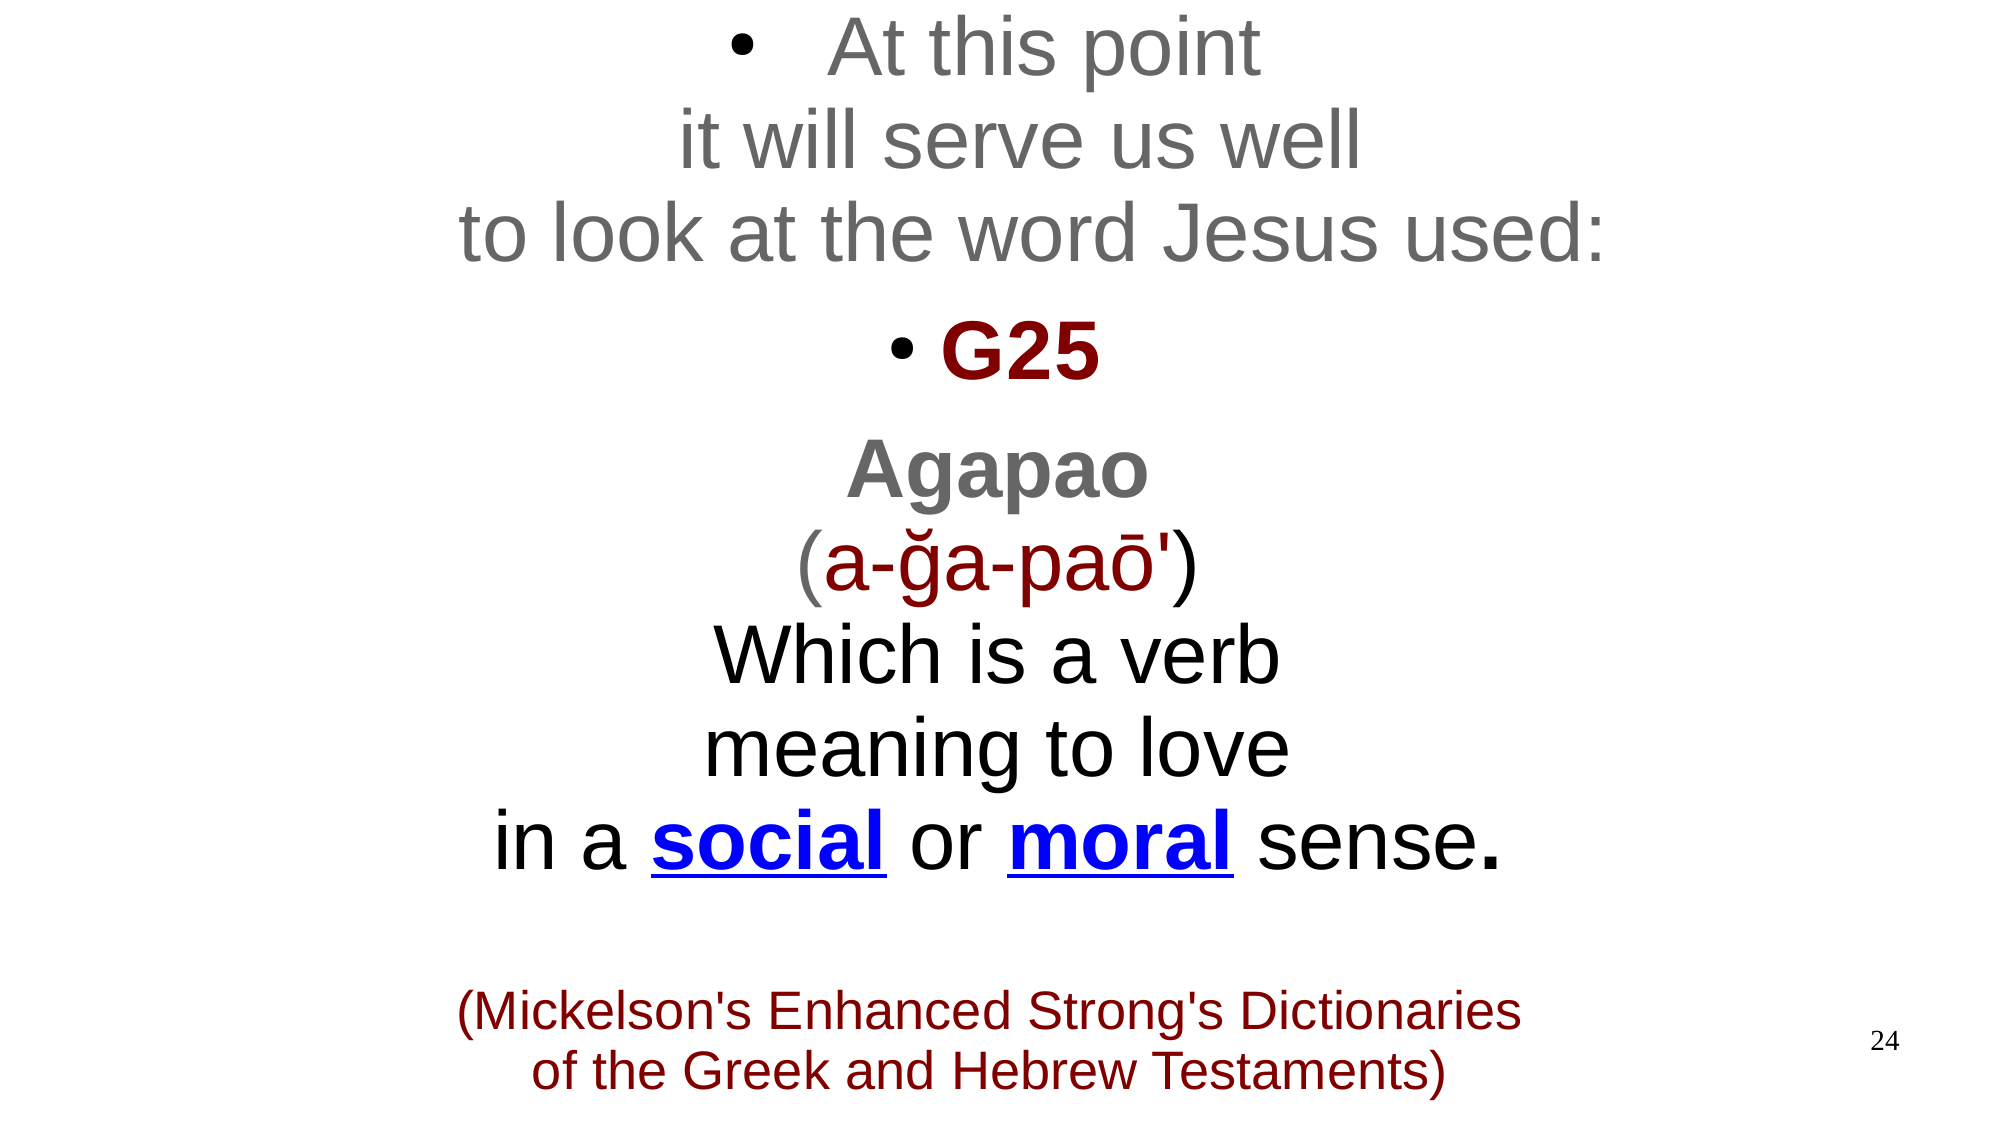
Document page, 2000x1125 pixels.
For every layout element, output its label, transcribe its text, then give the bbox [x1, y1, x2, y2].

list At this point it will serve us well to look at the word Jesus used: G25 Agapao (a-ğa-paō') Which is a verb meaning to love in a social or moral sense. (Mickelson's Enhanced Strong's Dictionaries of the Greek and Hebrew Testaments) [0, 0, 1996, 1123]
